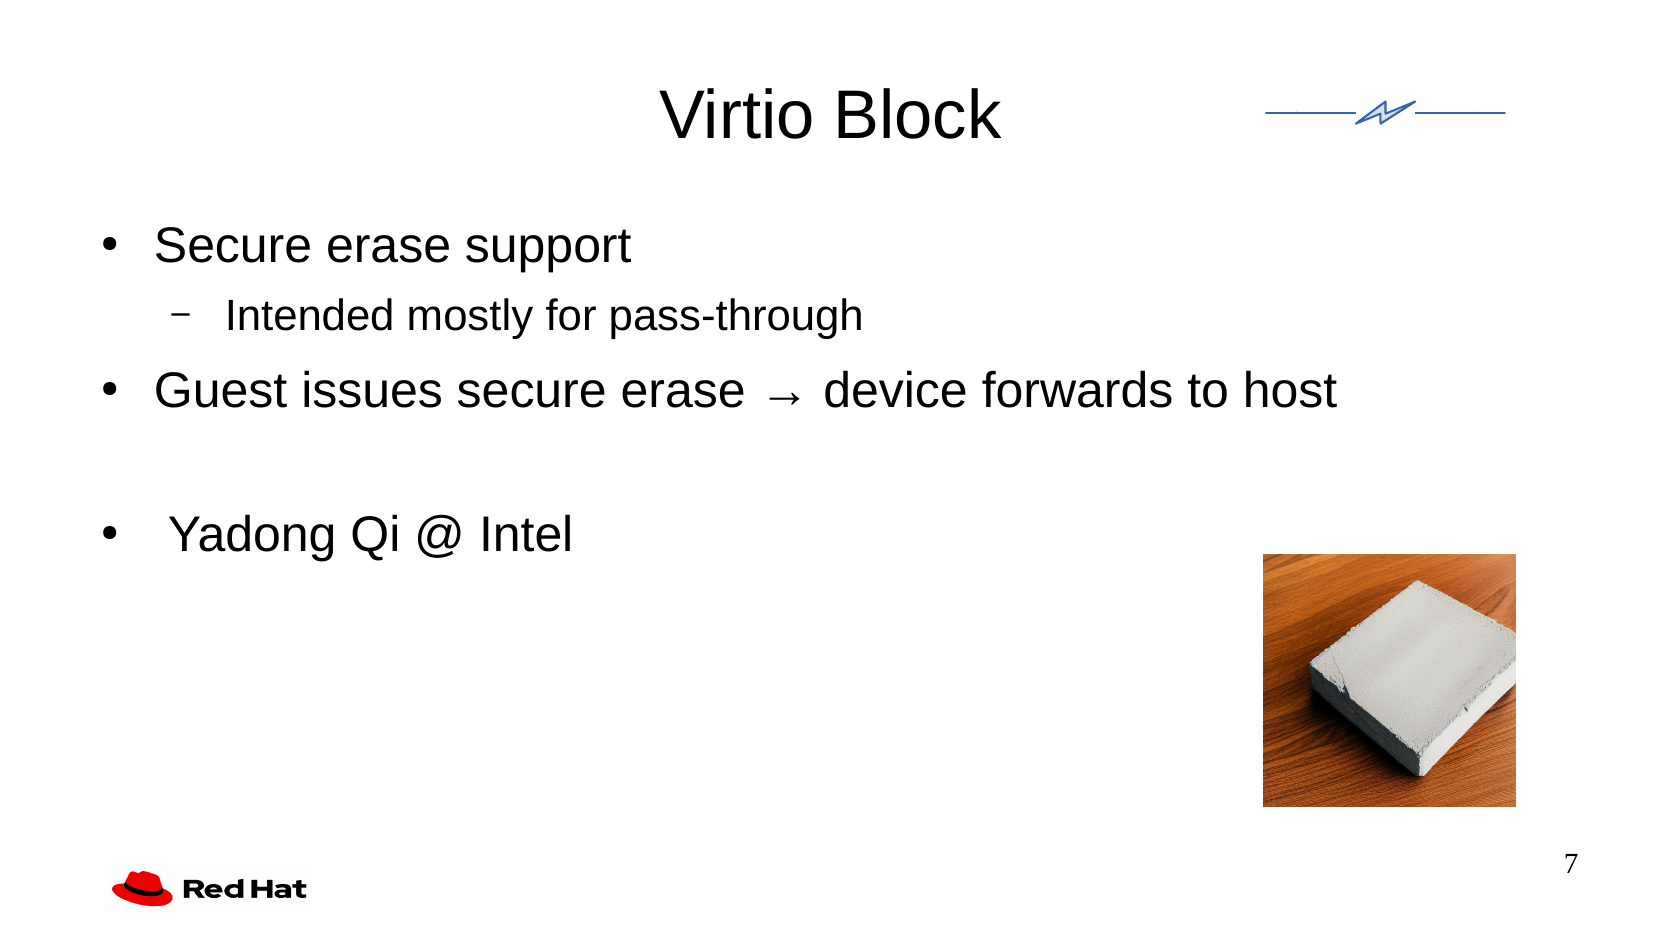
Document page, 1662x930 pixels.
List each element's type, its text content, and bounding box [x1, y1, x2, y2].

picture [105, 865, 315, 912]
title Virtio Block [83, 36, 1579, 193]
text_box [1355, 101, 1416, 124]
picture [1263, 554, 1516, 807]
list Secure erase support Intended mostly for pass-through Guest issues secure erase → device forwards to host Yadong Qi @ Intel [83, 217, 1579, 757]
